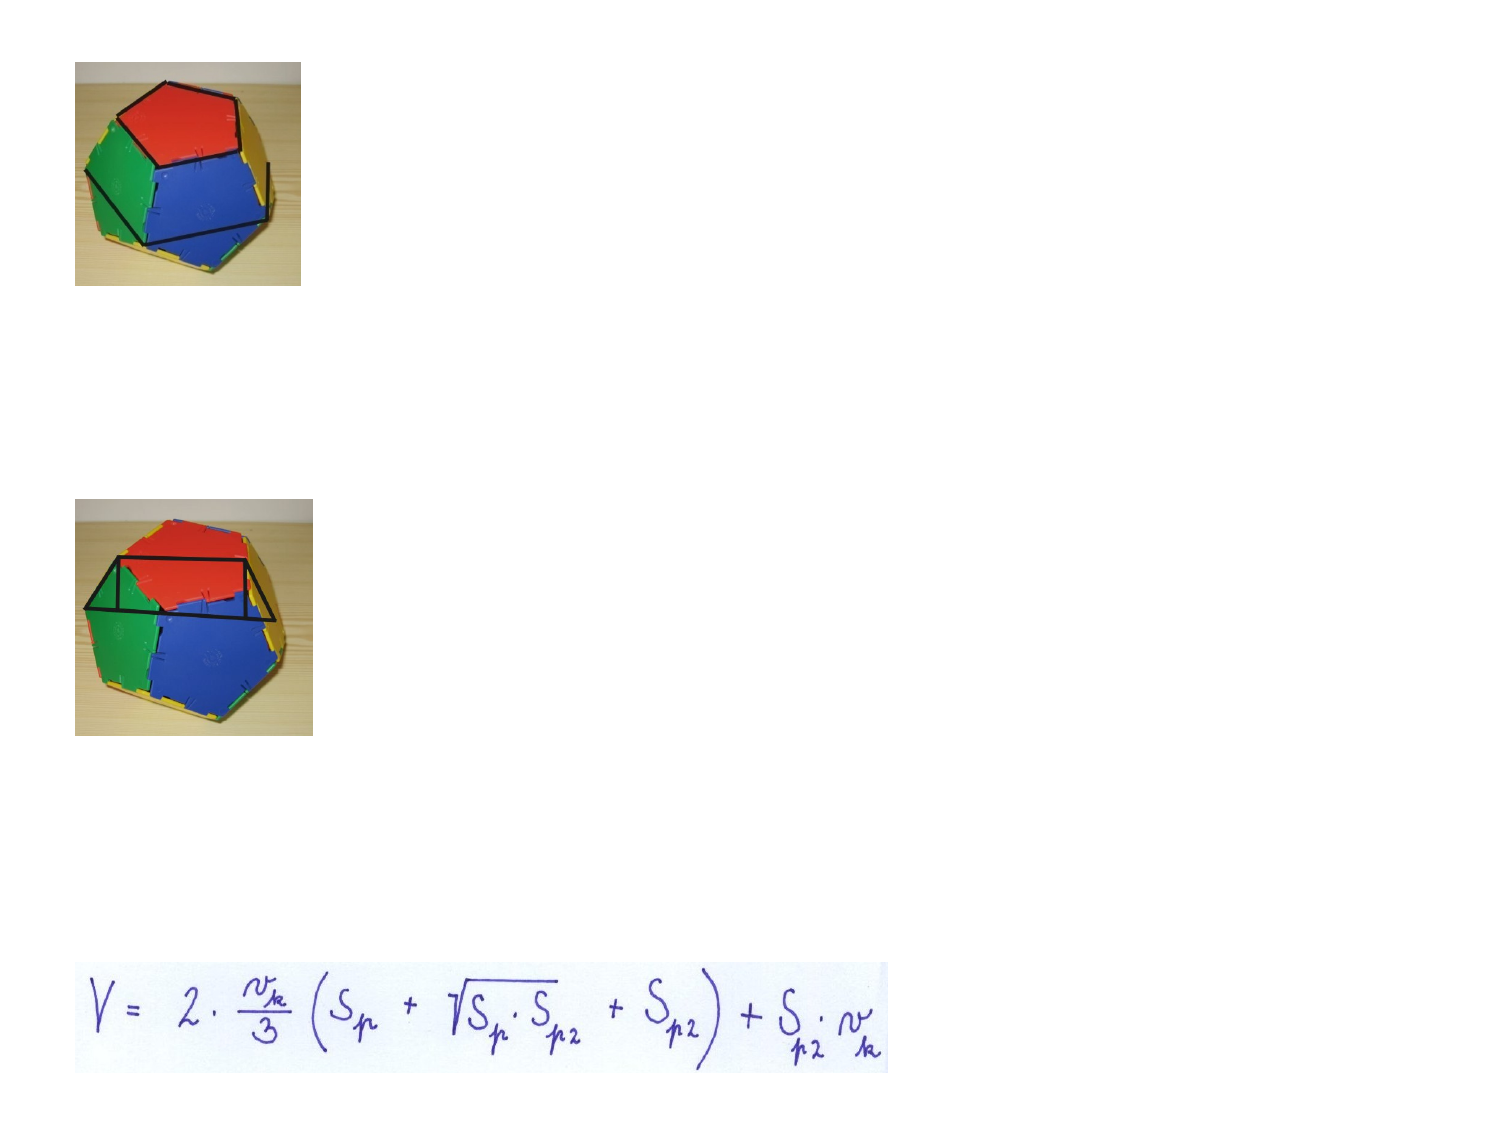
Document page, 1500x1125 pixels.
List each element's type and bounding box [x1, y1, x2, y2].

picture [75, 499, 313, 736]
picture [75, 962, 888, 1073]
picture [75, 62, 301, 286]
